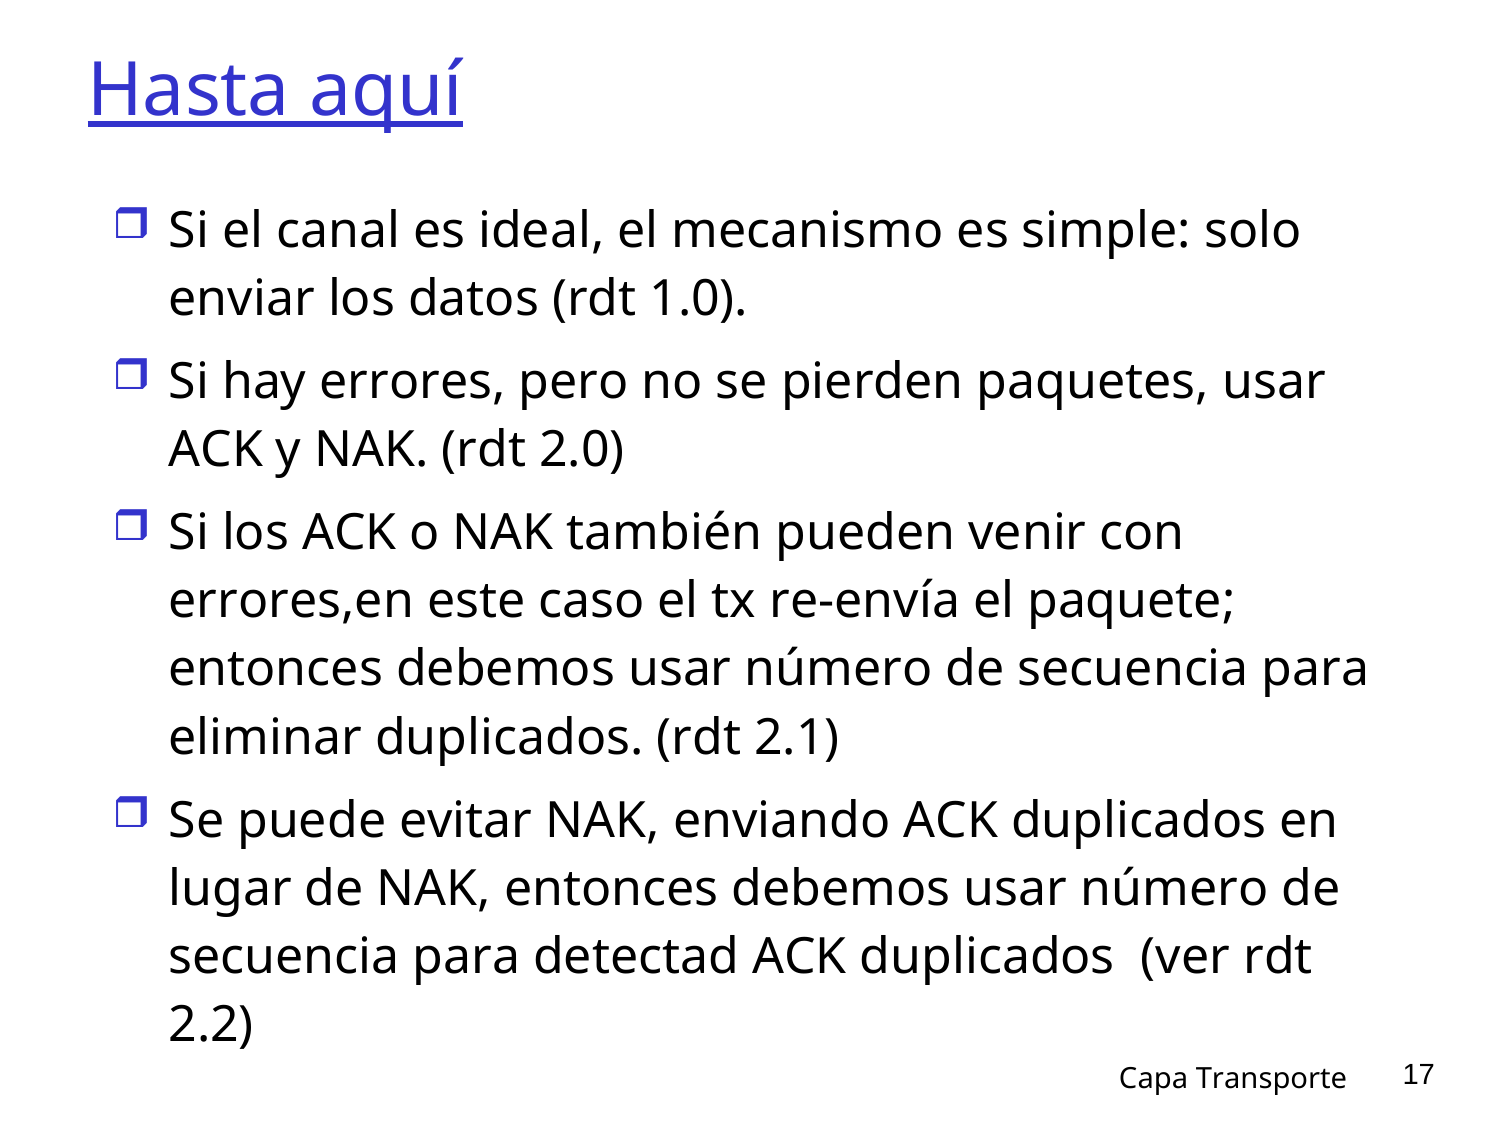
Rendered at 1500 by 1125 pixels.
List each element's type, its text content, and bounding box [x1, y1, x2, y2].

list Si el canal es ideal, el mecanismo es simple: solo enviar los datos (rdt 1.0). Si hay errores, pero no se pierden paquetes, usar ACK y NAK. (rdt 2.0) Si los ACK o NAK también pueden venir con errores,en este caso el tx re-envía el paquete; entonces debemos usar número de secuencia para eliminar duplicados. (rdt 2.1) Se puede evitar NAK, enviando ACK duplicados en lugar de NAK, entonces debemos usar número de secuencia para detectad ACK duplicados (ver rdt 2.2) [112, 193, 1388, 957]
title Hasta aquí [87, 23, 1463, 151]
